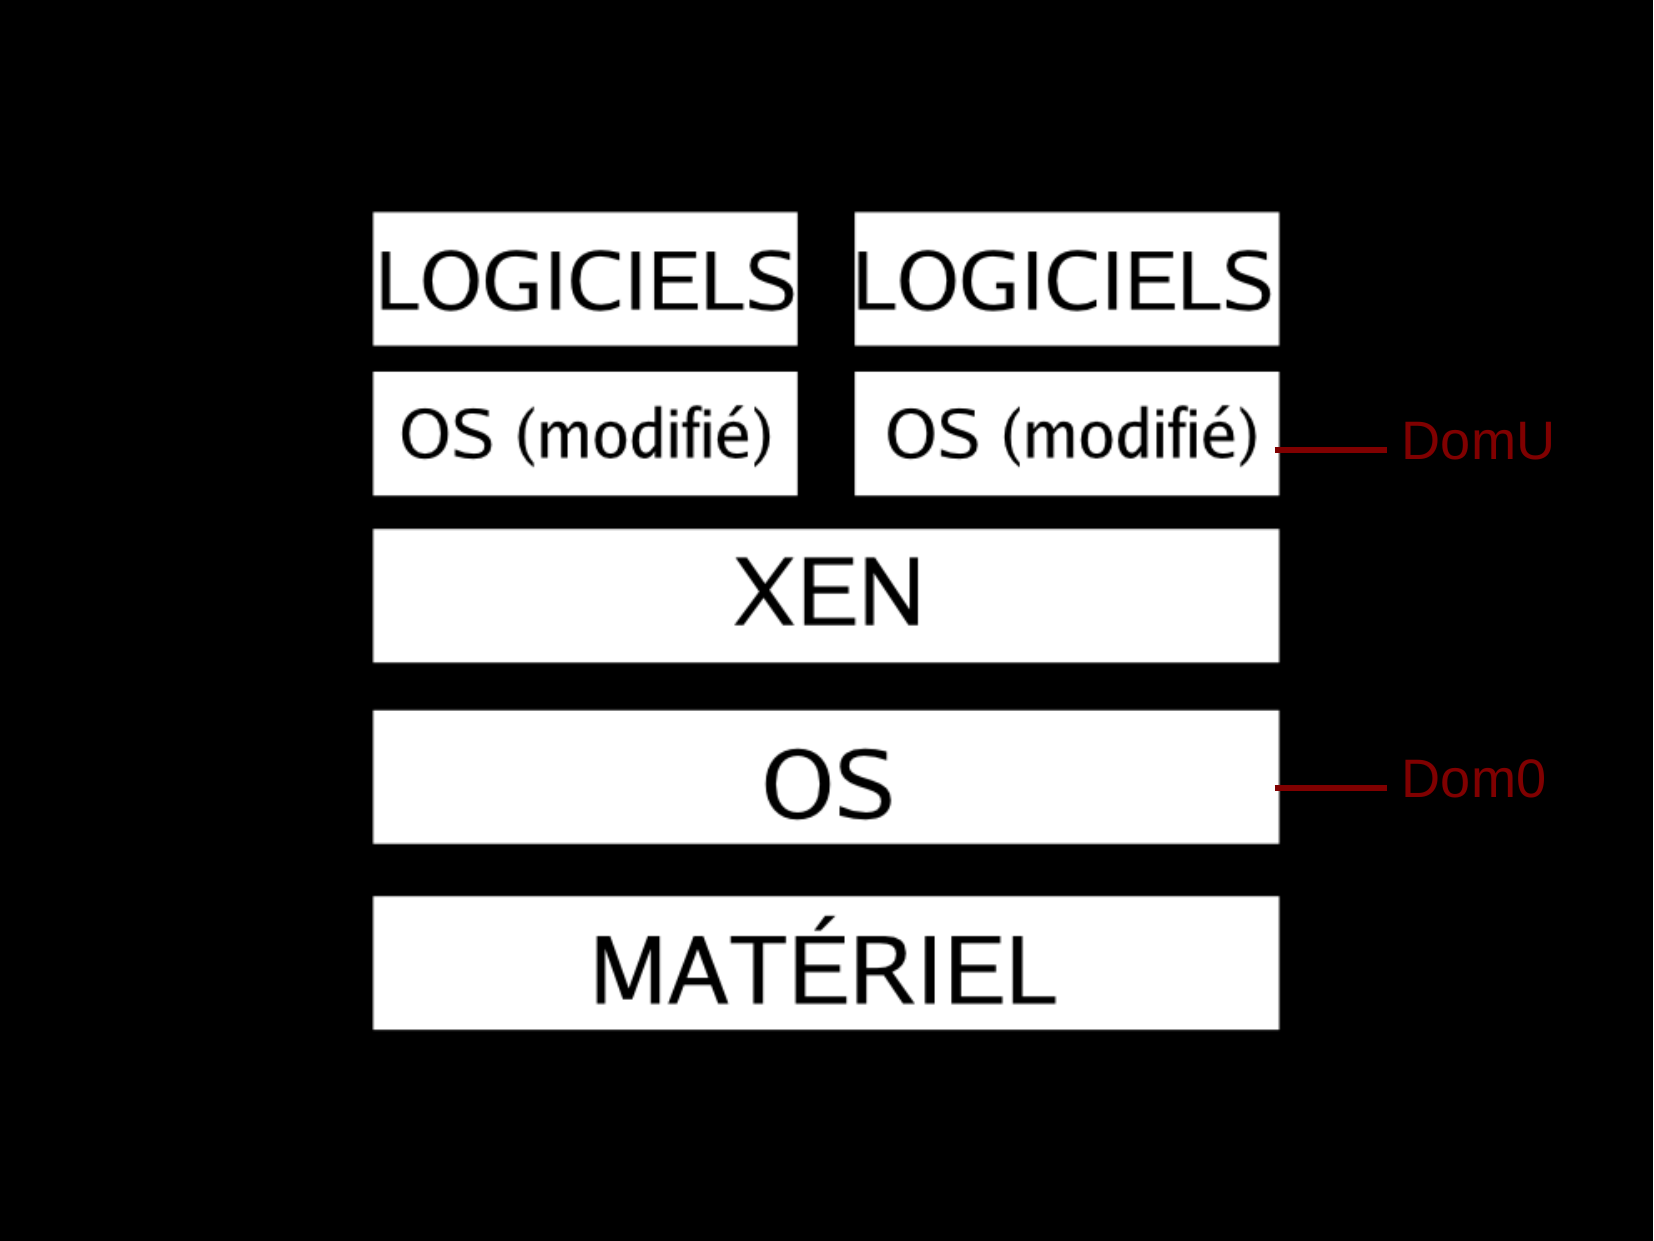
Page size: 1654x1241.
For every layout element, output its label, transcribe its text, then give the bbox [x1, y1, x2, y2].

picture [321, 155, 1332, 1085]
text_box Dom0 [1387, 740, 1562, 817]
text_box DomU [1387, 403, 1571, 479]
